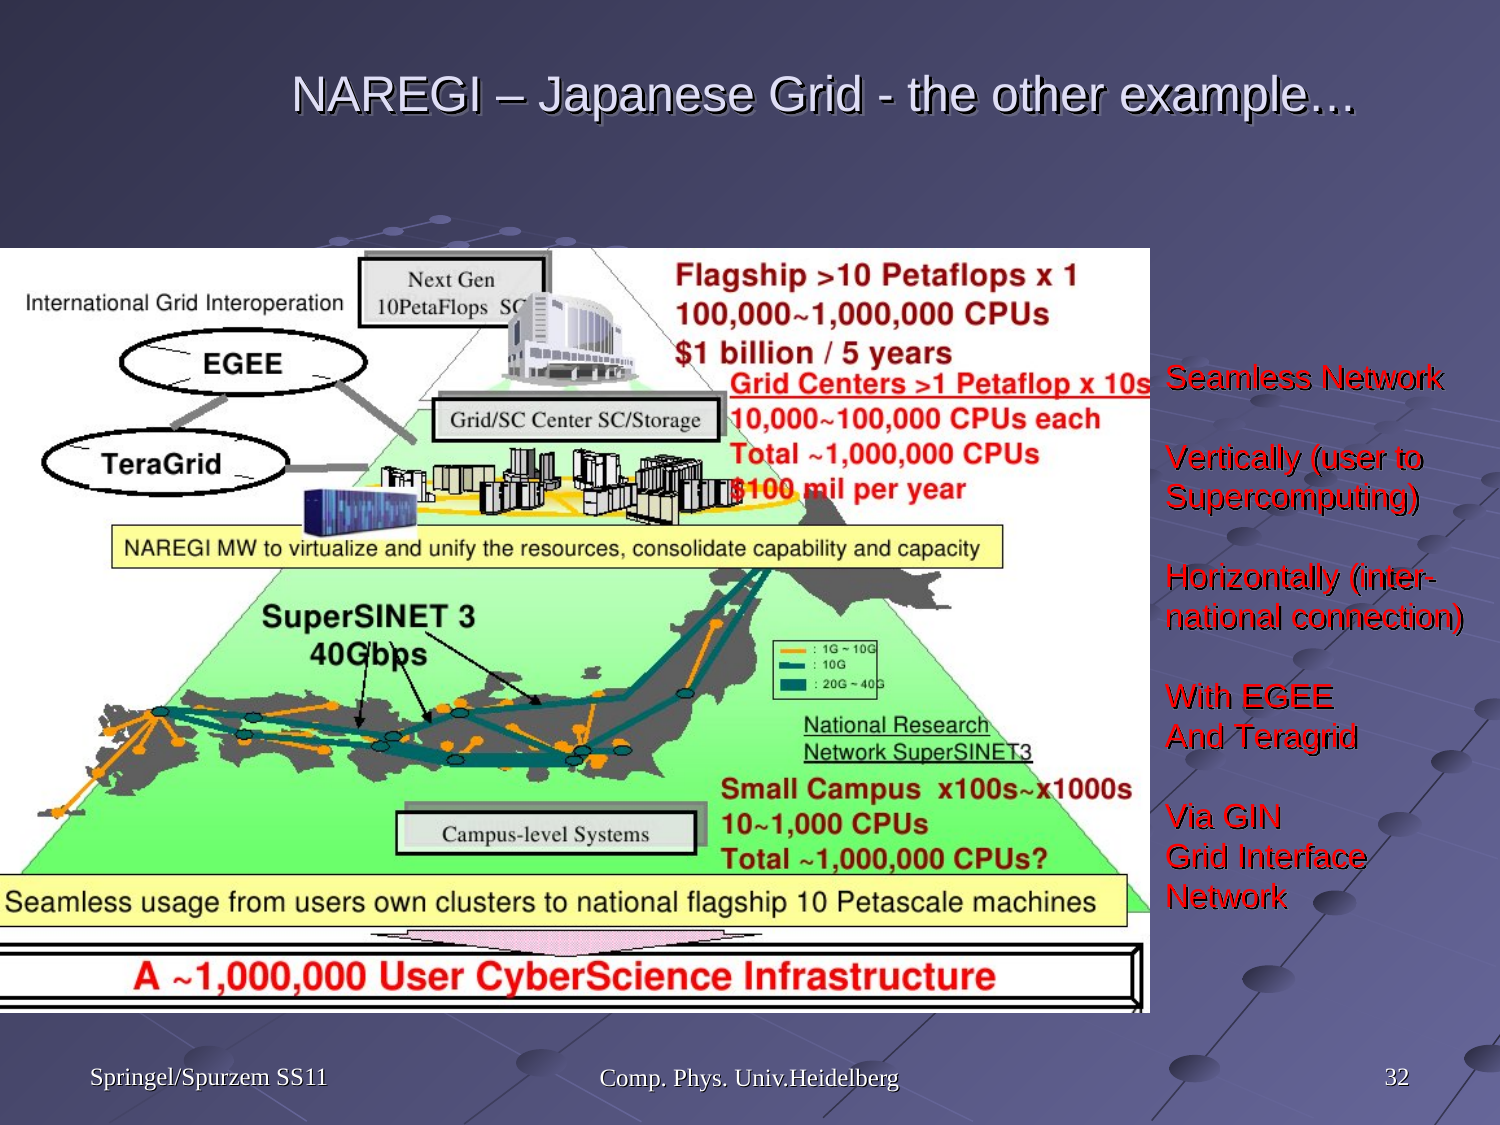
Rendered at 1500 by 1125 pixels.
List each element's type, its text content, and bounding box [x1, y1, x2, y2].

title NAREGI – Japanese Grid - the other example… [187, 0, 1463, 188]
text_box Seamless Network Vertically (user to Supercomputing) Horizontally (inter- national connection) With EGEE And Teragrid Via GIN Grid Interface Network [1149, 347, 1479, 922]
picture [0, 248, 1150, 1013]
